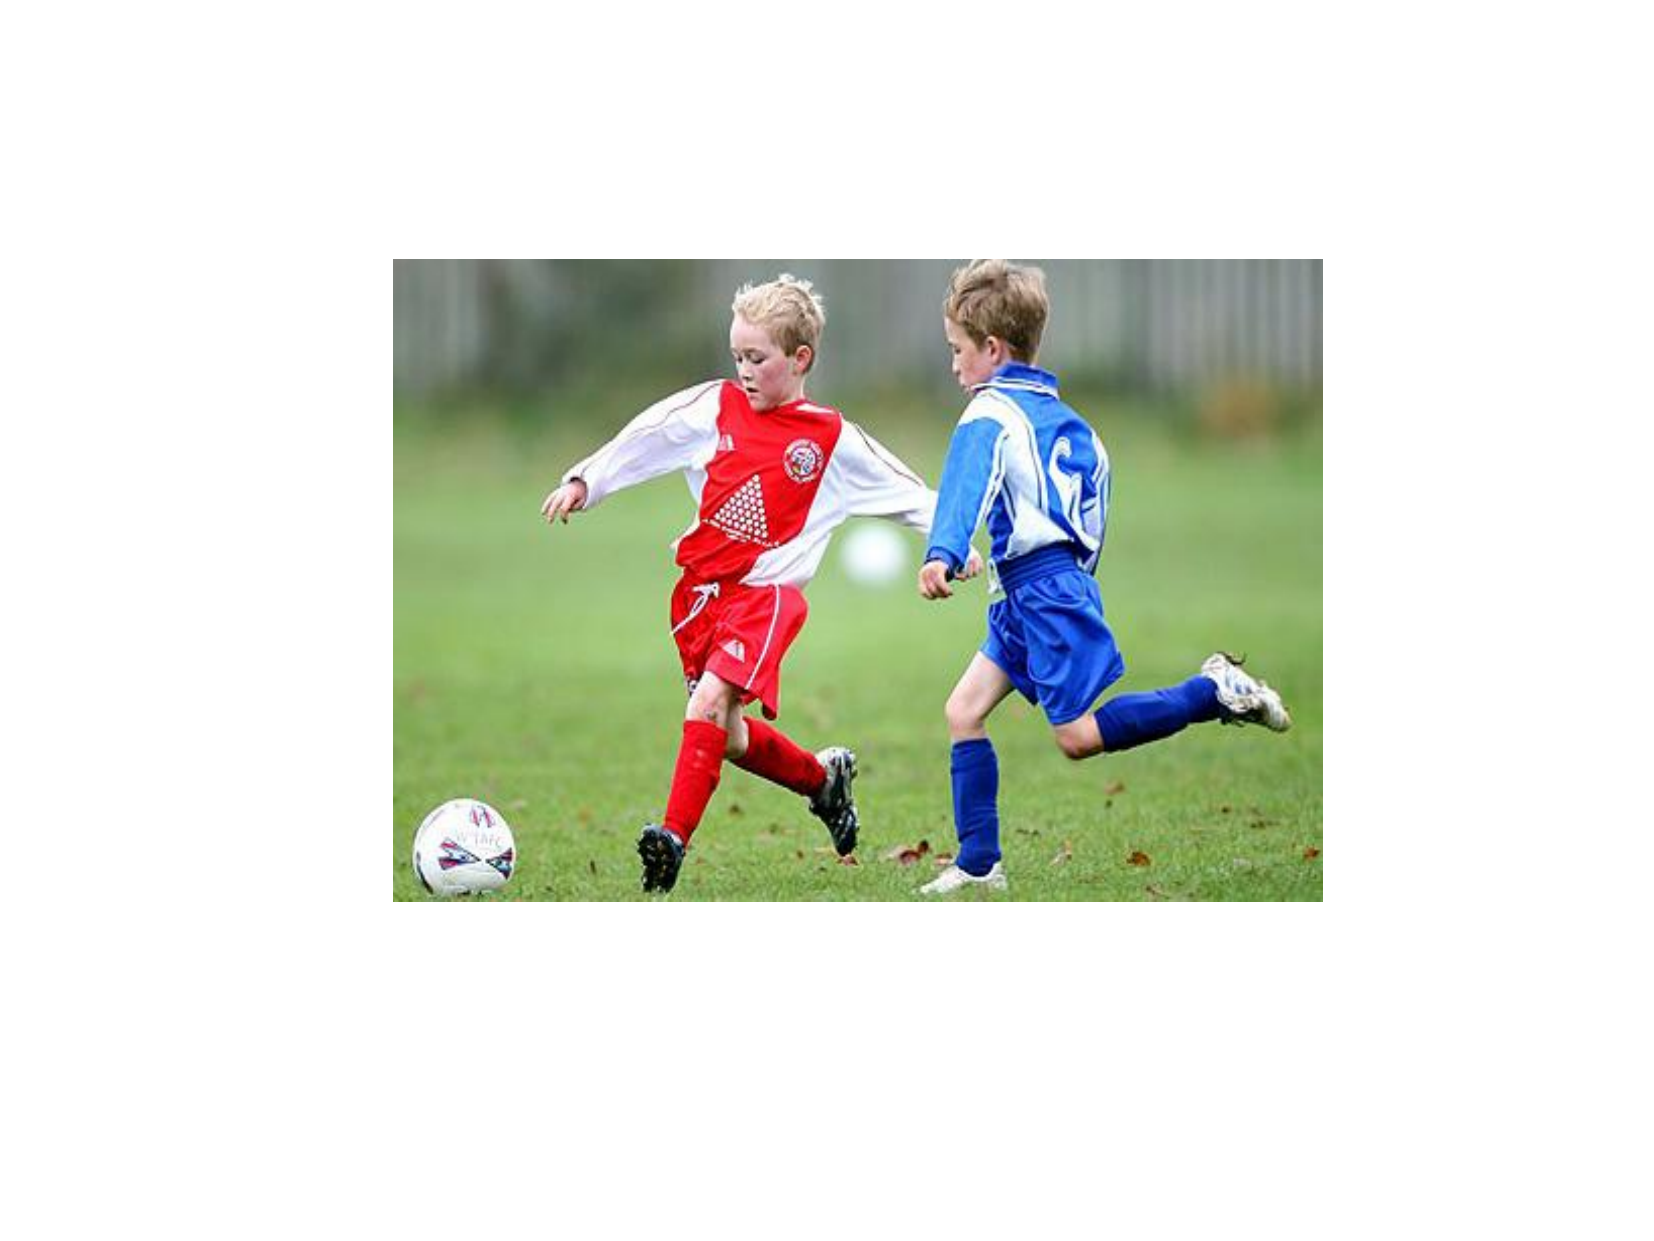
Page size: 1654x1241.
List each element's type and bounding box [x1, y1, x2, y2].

picture [393, 259, 1323, 902]
